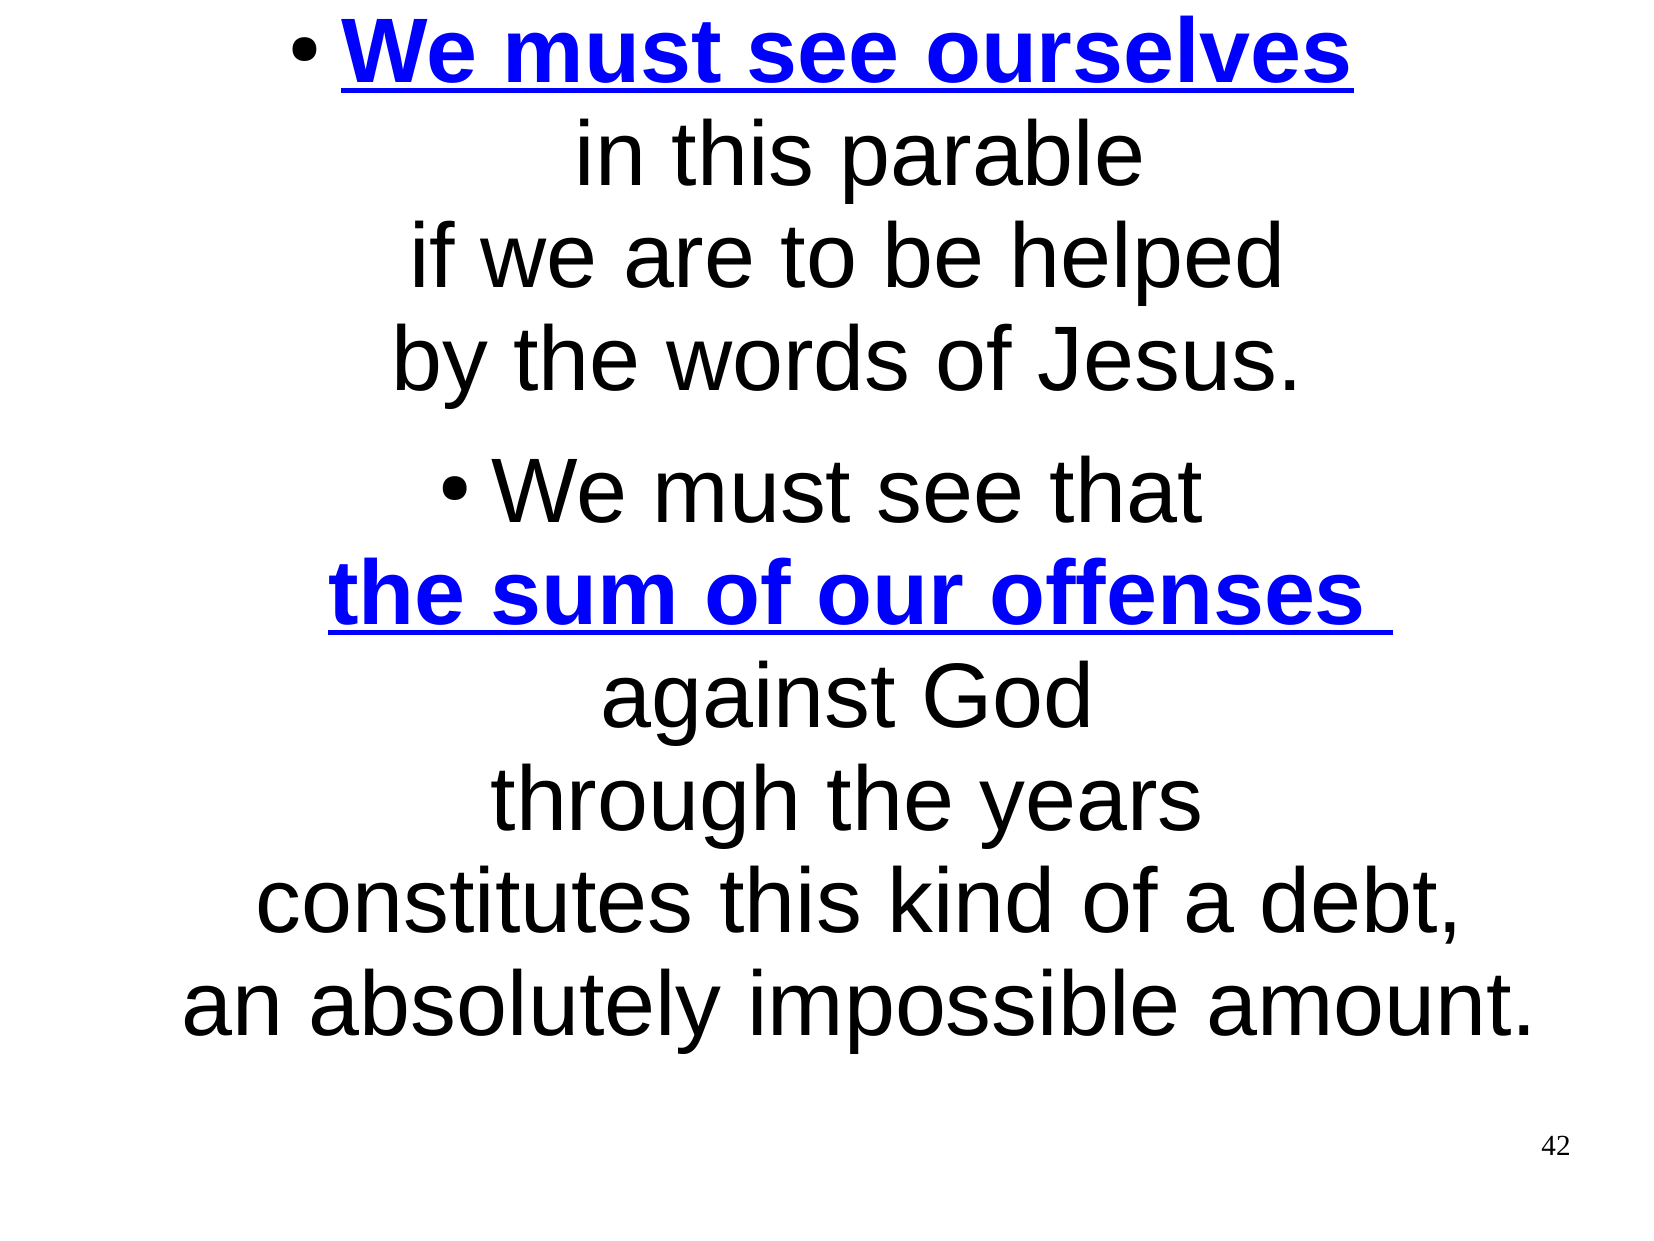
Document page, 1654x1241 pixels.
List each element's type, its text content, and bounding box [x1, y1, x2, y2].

list We must see ourselves in this parable if we are to be helped by the words of Jesus. We must see that the sum of our offenses against God through the years constitutes this kind of a debt, an absolutely impossible amount. [0, 0, 1651, 1238]
